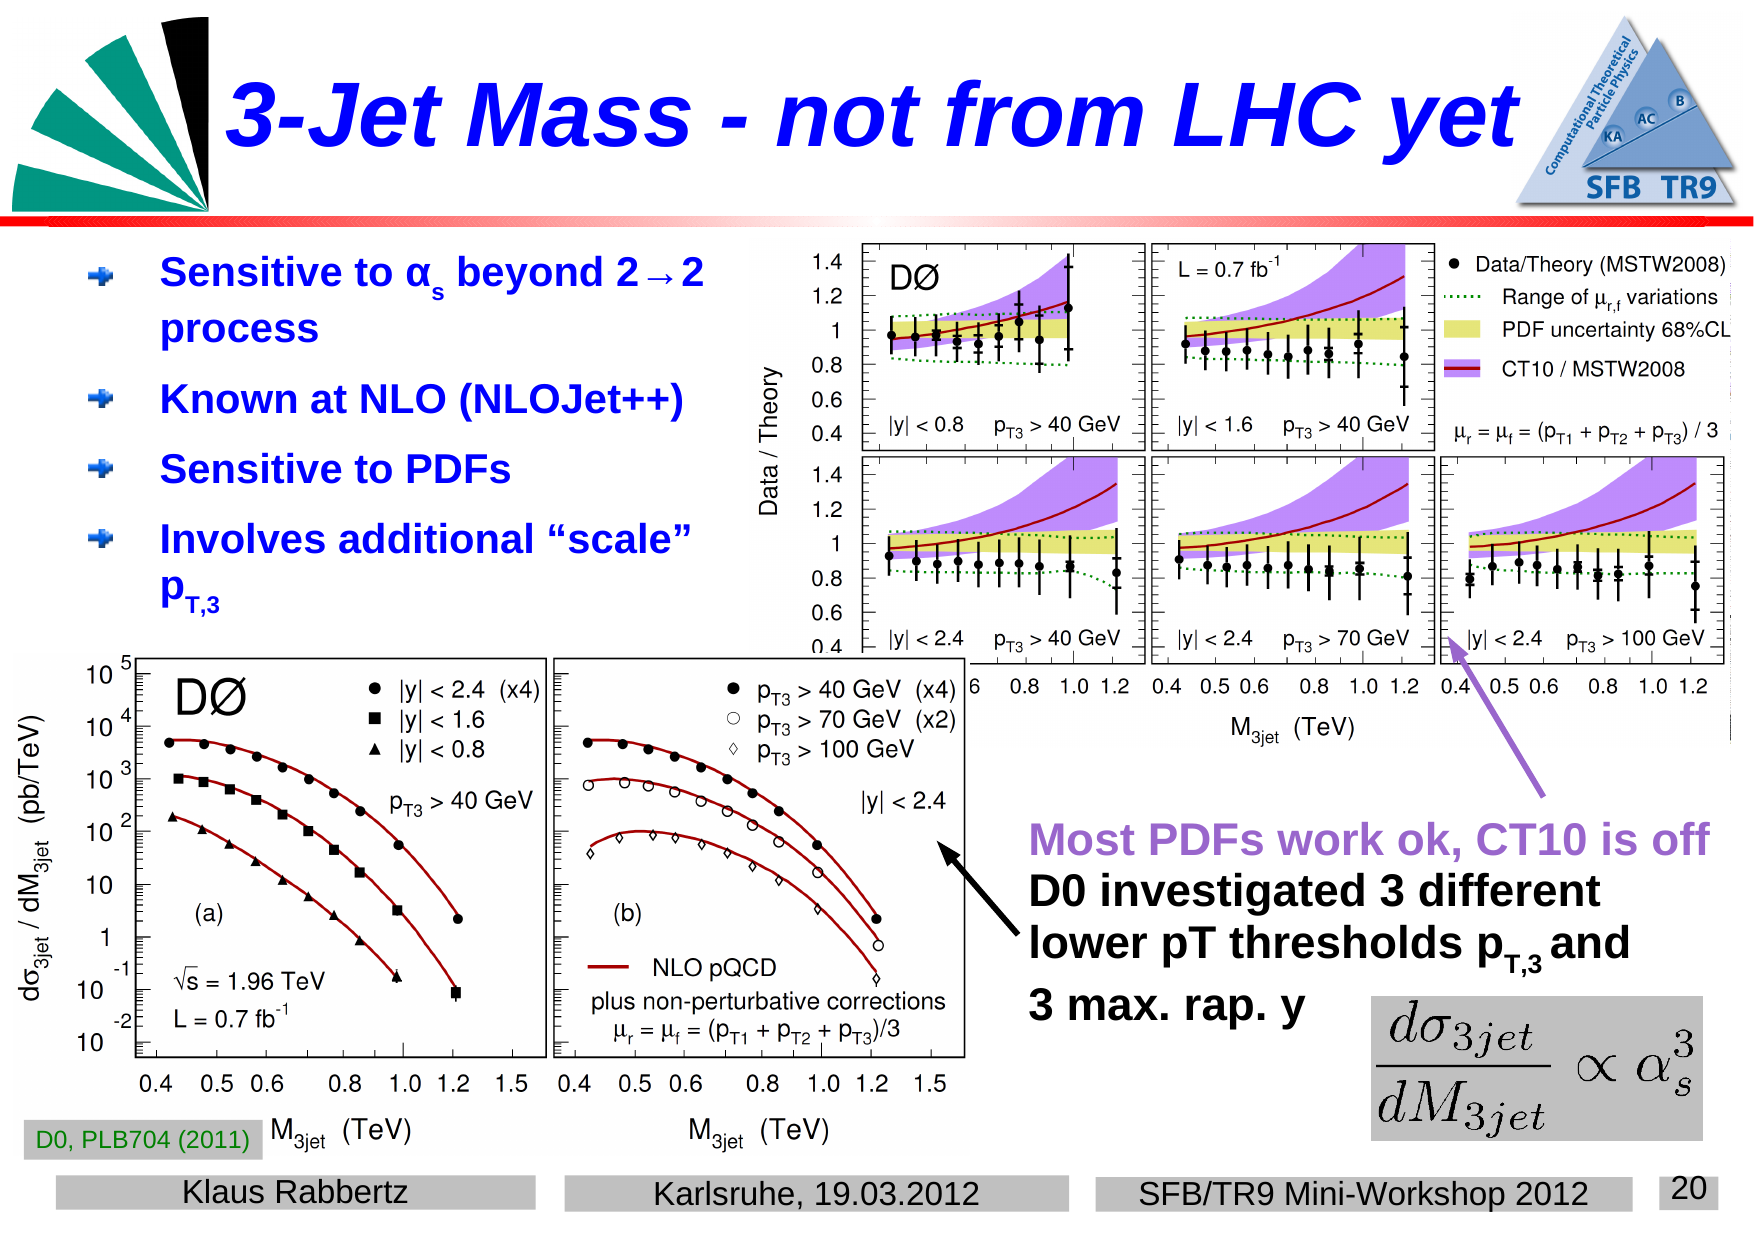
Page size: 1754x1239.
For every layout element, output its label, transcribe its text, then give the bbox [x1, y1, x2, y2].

text_box D0, PLB704 (2011) [23, 1119, 263, 1160]
picture [1371, 1037, 1704, 1142]
picture [13, 238, 1731, 1156]
picture [12, 17, 209, 214]
picture [1511, 11, 1743, 213]
title 3-Jet Mass - not from LHC yet [220, 16, 1525, 213]
list Sensitive to αs beyond 2→2 process Known at NLO (NLOJet++) Sensitive to PDFs Involves additional “scale” pT,3 [29, 248, 736, 625]
text_box Most PDFs work ok, CT10 is off D0 investigated 3 different lower pT thresholds pT,3 and 3 max. rap. y [1016, 808, 1723, 1037]
